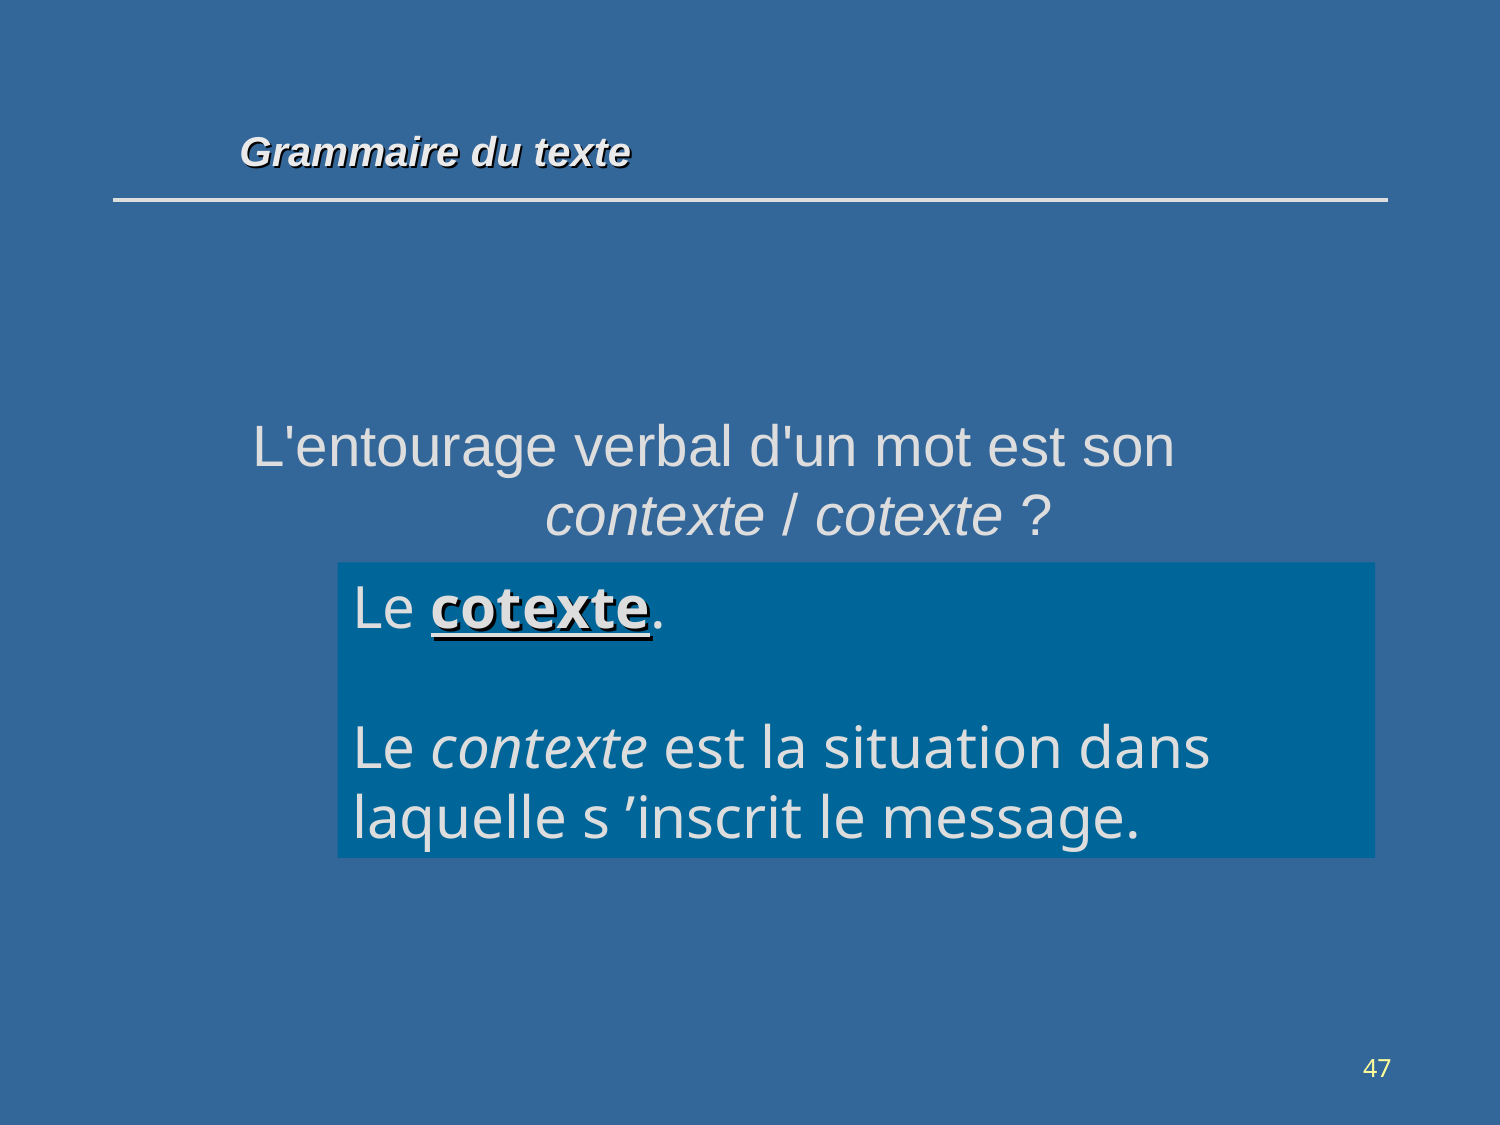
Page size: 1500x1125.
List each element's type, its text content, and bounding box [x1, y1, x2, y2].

text_box Le cotexte. Le contexte est la situation dans laquelle s ’inscrit le message. [337, 562, 1376, 858]
text_box L'entourage verbal d'un mot est son contexte / cotexte ? [237, 399, 1375, 556]
text_box Grammaire du texte [224, 116, 647, 183]
